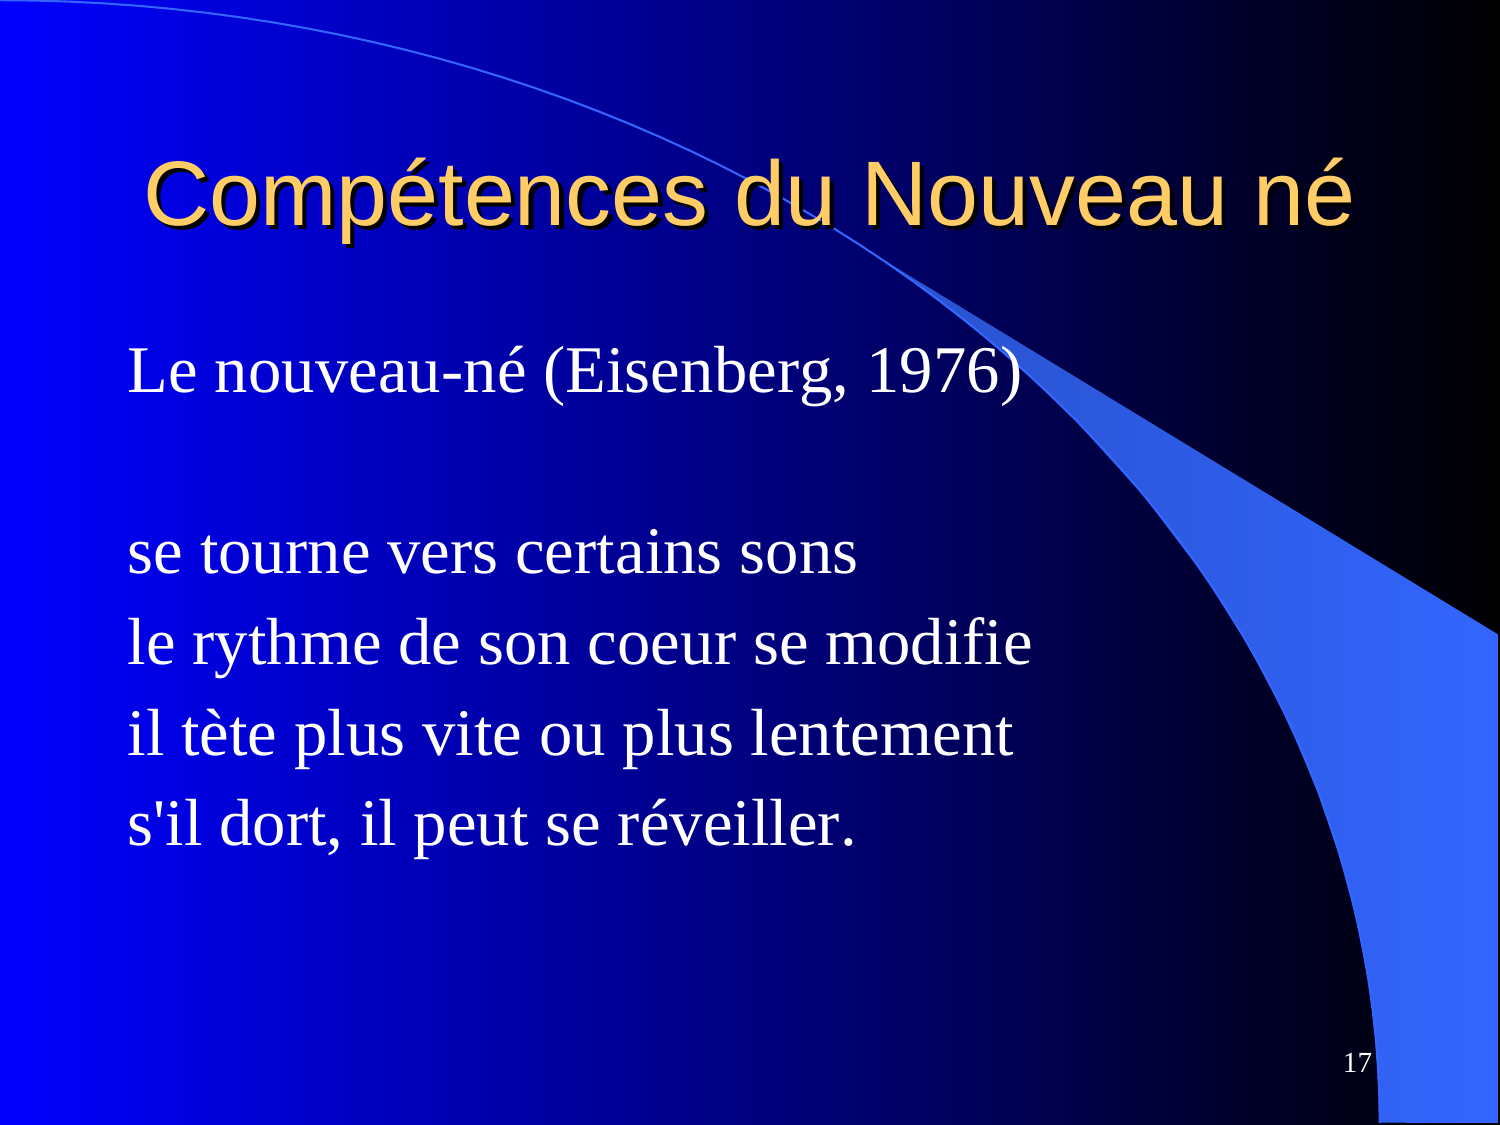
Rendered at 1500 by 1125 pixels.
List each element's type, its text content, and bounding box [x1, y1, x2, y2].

list Le nouveau-né (Eisenberg, 1976) se tourne vers certains sons le rythme de son coeur se modifie il tète plus vite ou plus lentement s'il dort, il peut se réveiller. [112, 324, 1388, 1001]
title Compétences du Nouveau né [112, 99, 1388, 288]
